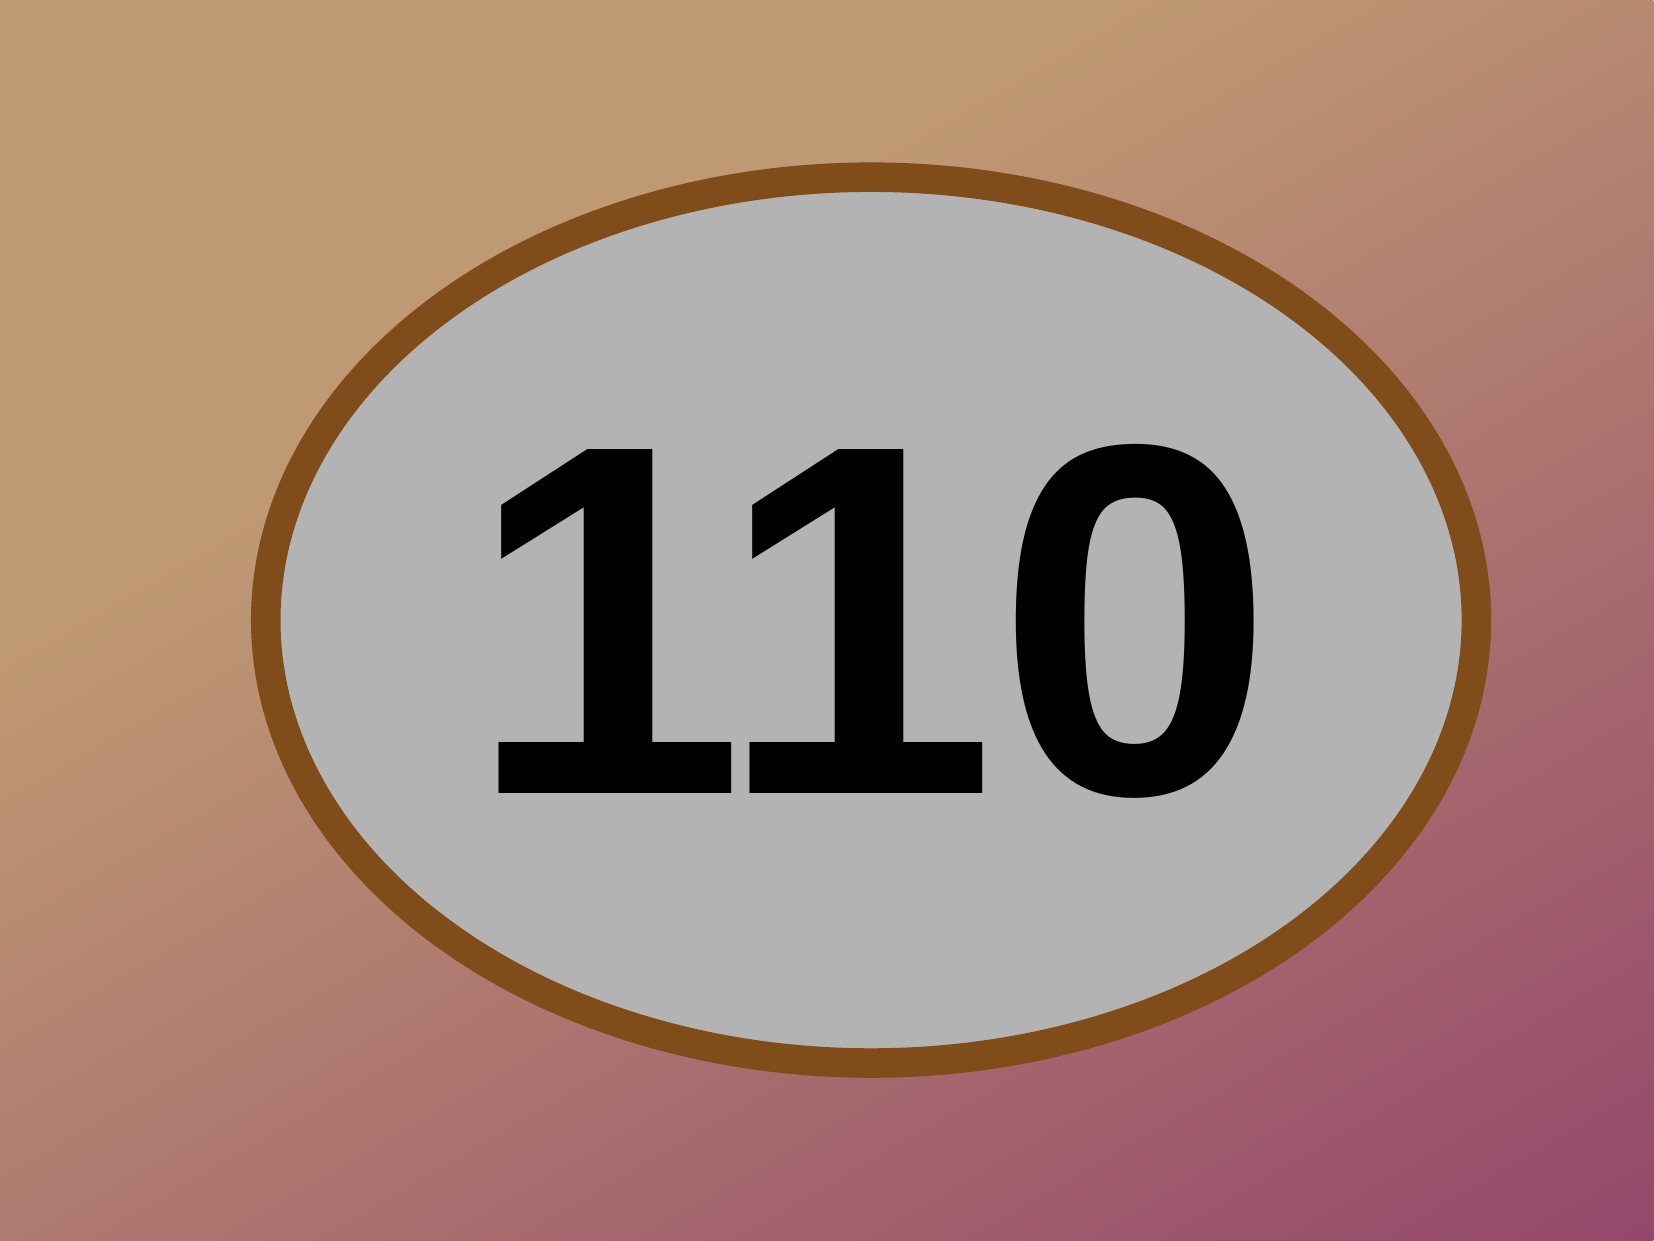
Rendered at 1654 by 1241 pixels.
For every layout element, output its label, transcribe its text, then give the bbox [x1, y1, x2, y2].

text_box 110 [265, 177, 1477, 1064]
